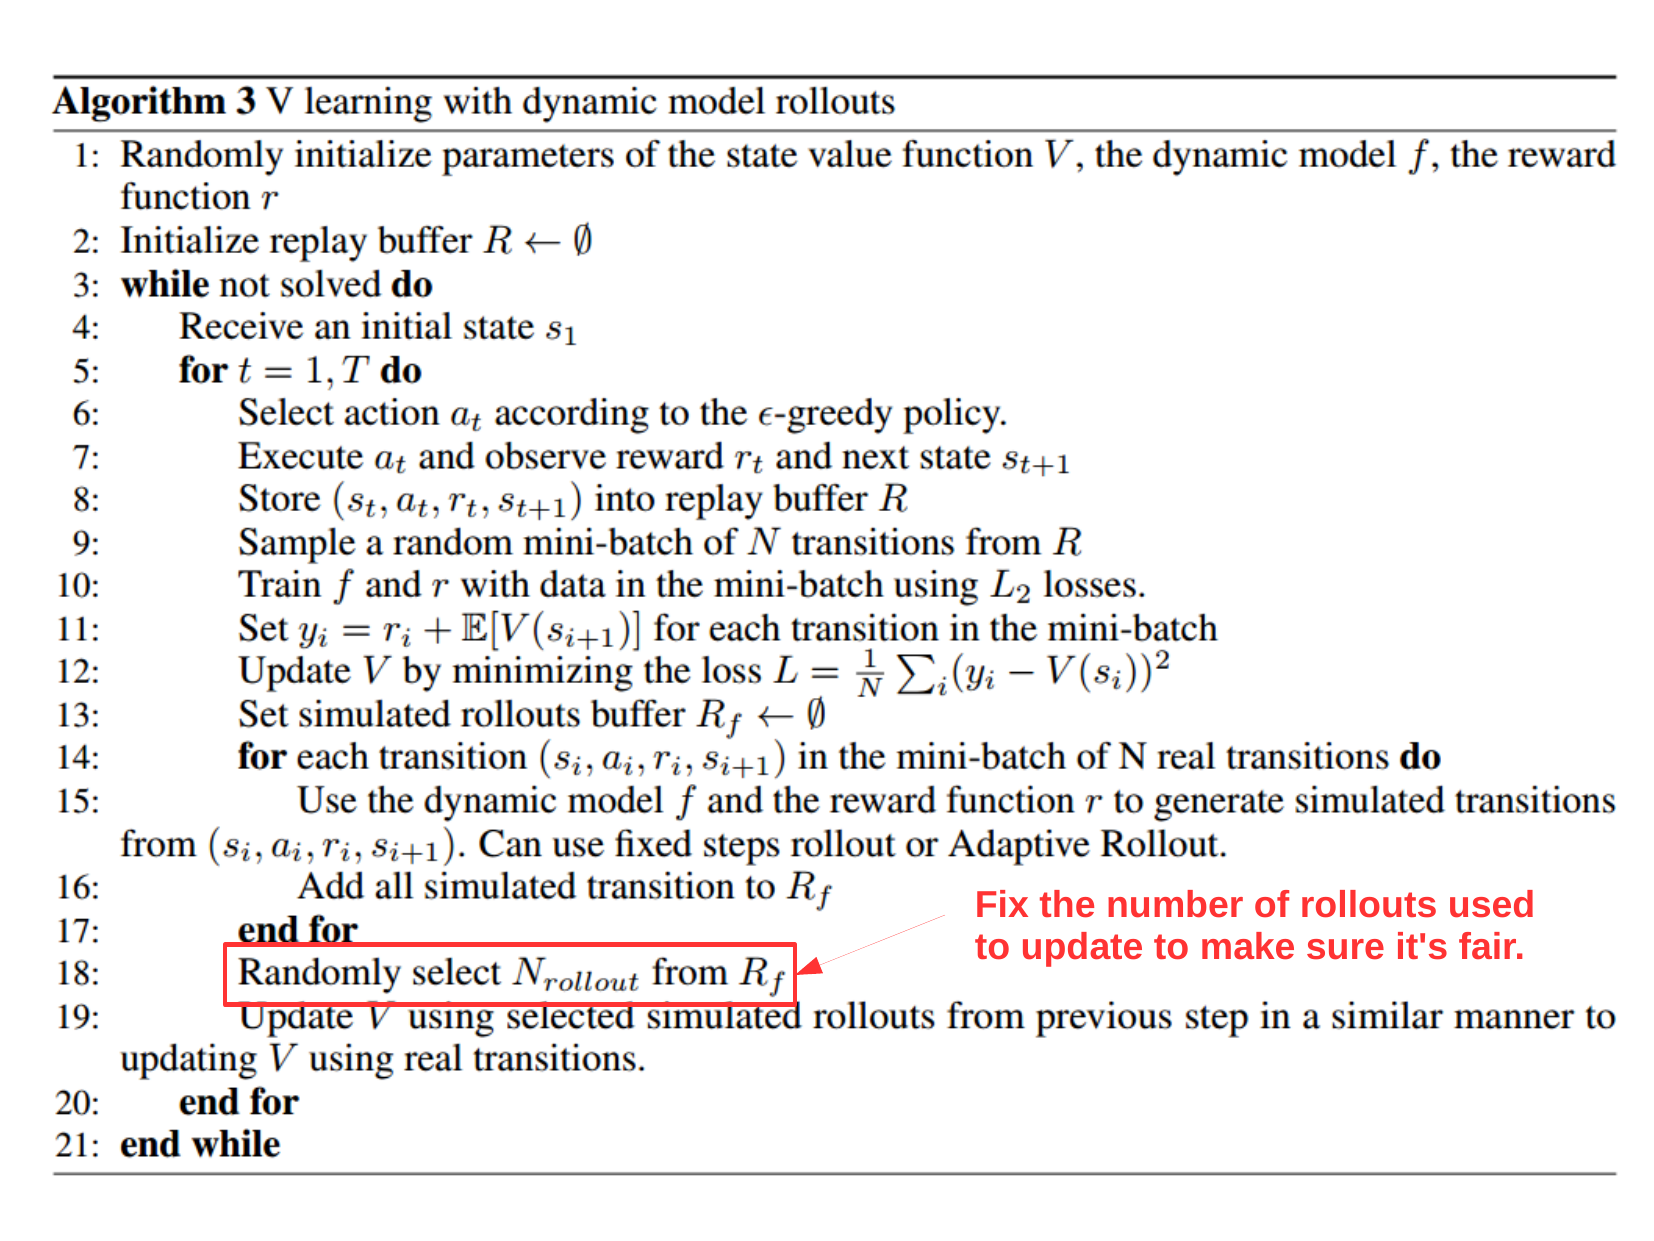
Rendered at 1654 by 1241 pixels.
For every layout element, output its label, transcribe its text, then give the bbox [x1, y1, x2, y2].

text_box Fix the number of rollouts used to update to make sure it's fair. [960, 876, 1591, 978]
picture [23, 56, 1638, 1188]
